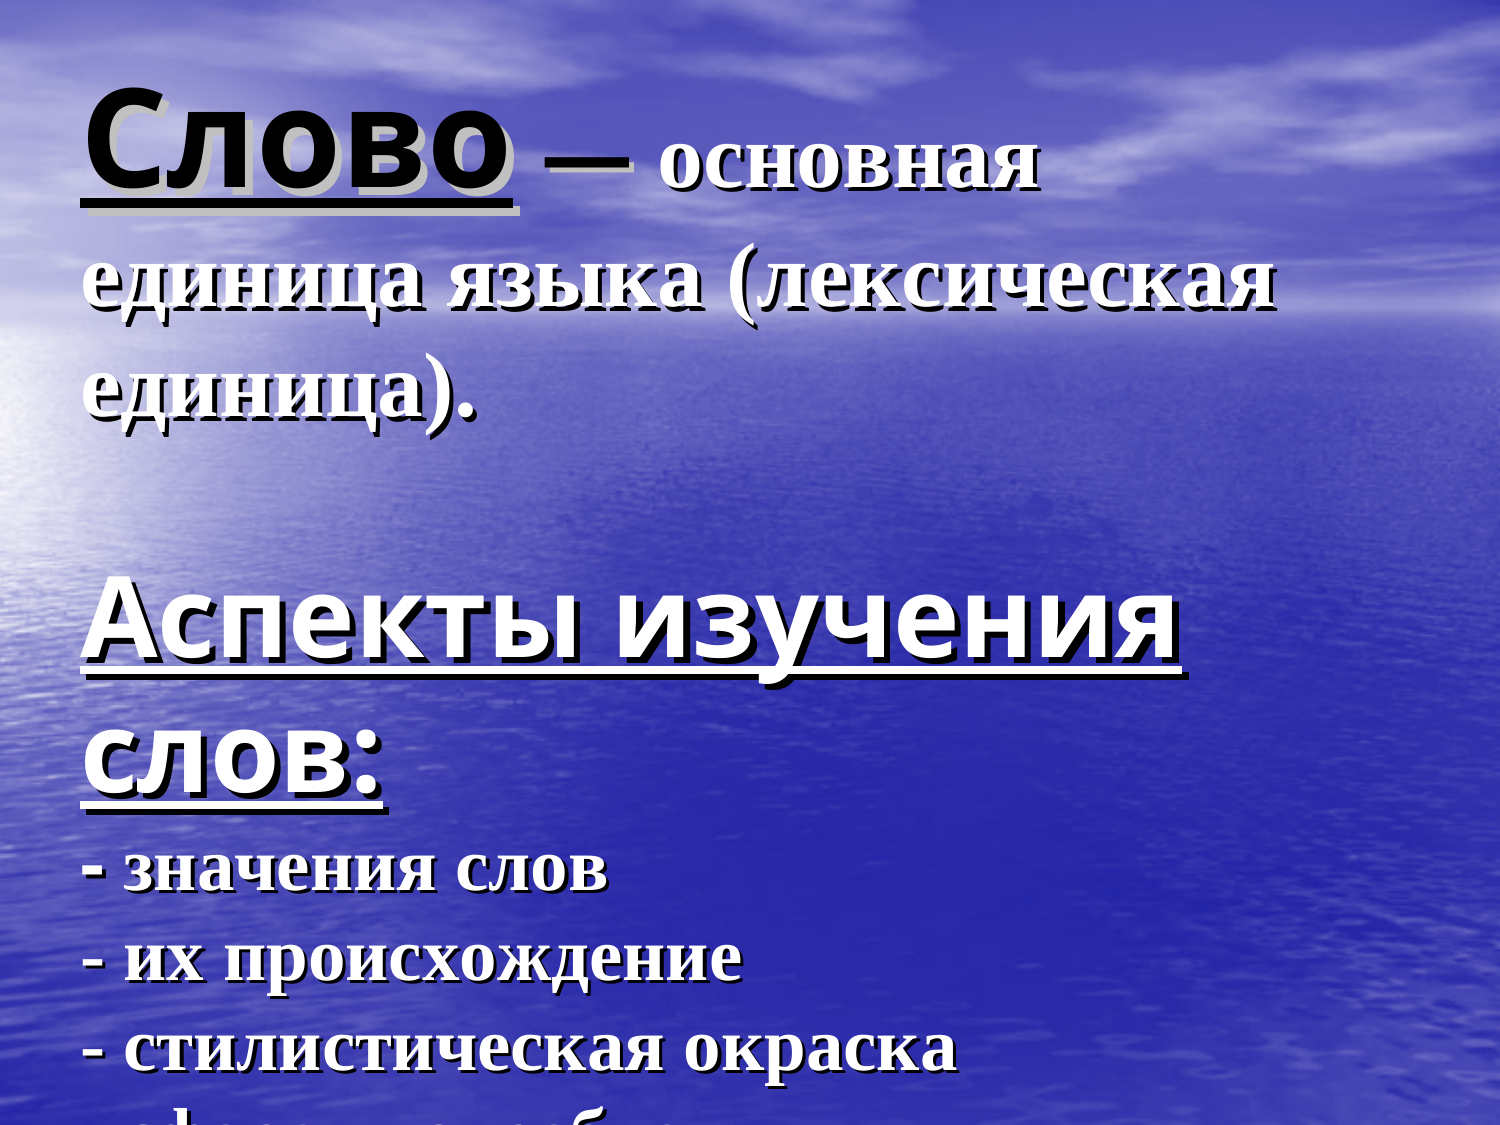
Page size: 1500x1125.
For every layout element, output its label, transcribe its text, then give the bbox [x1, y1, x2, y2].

title Слово — основная единица языка (лексическая единица). Аспекты изучения слов: - значения слов - их происхождение - стилистическая окраска - сфера употребления [64, 42, 1415, 1007]
